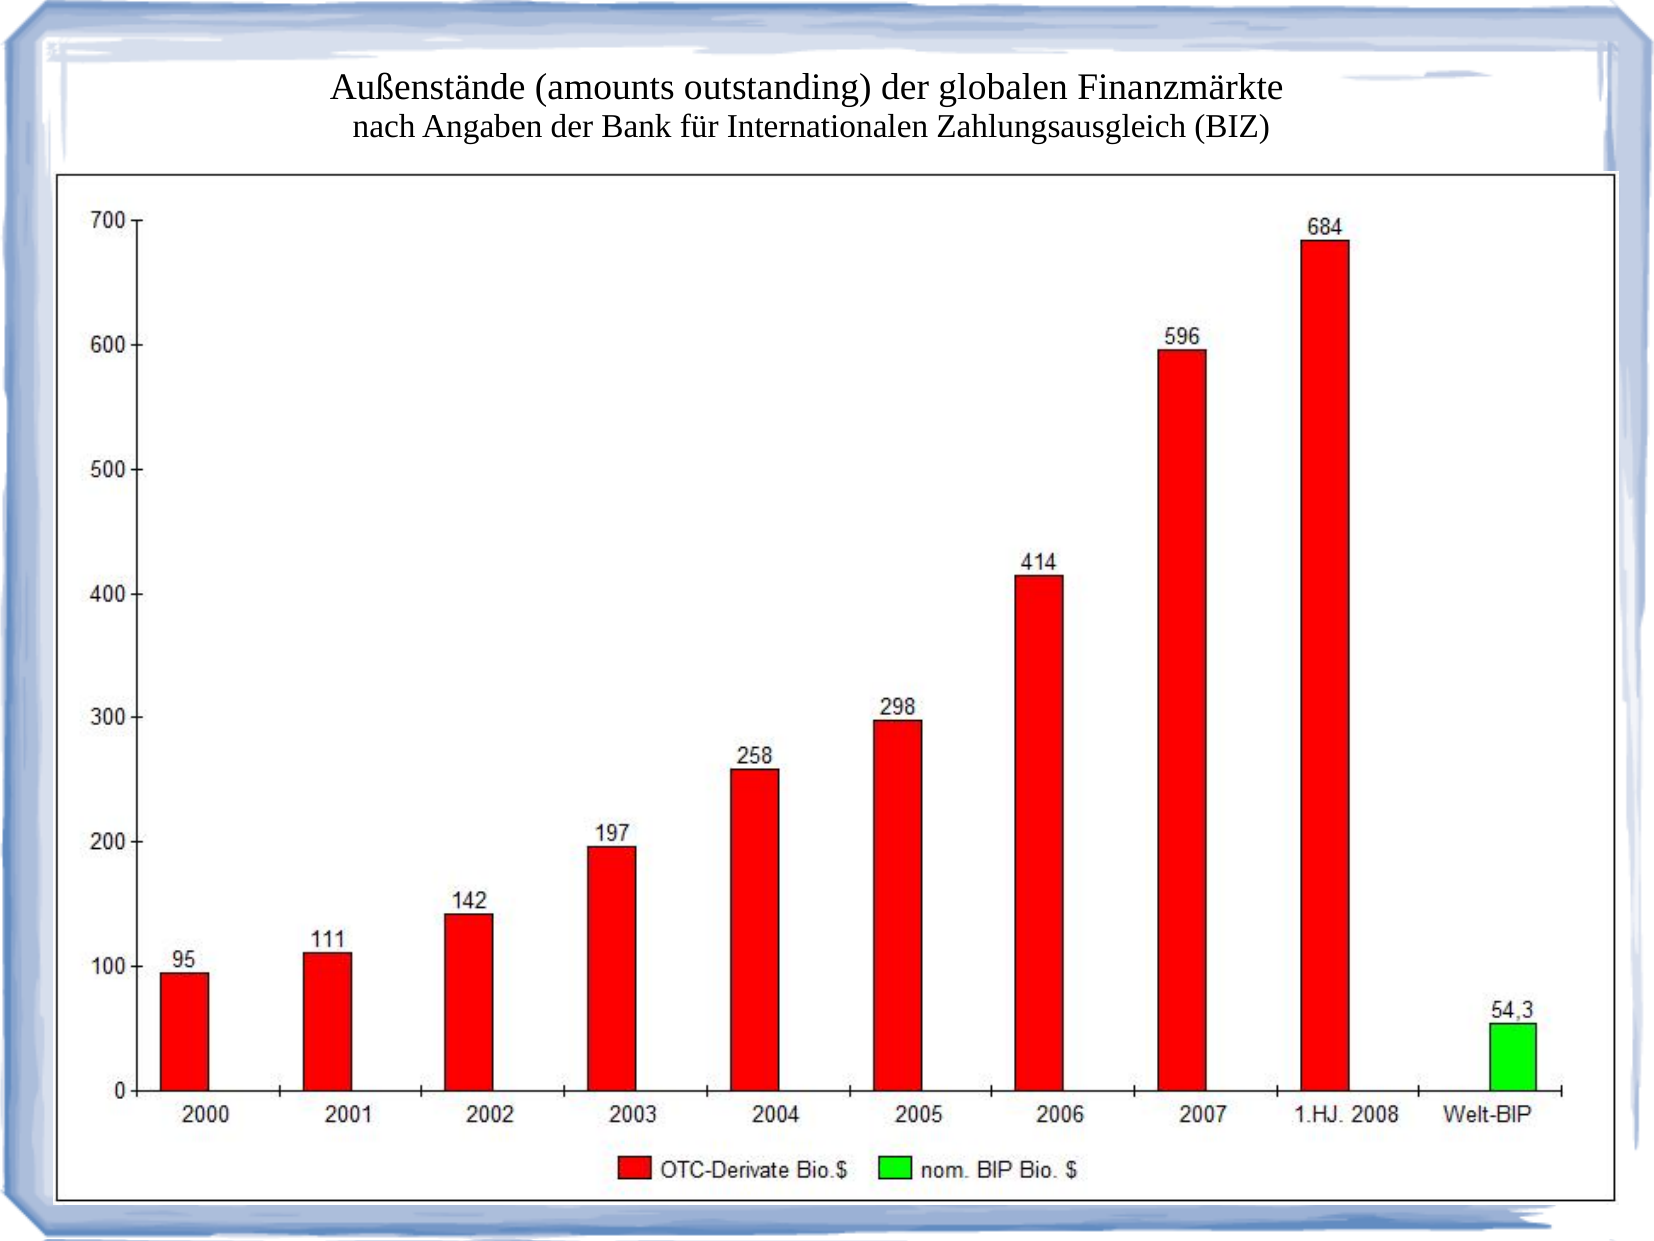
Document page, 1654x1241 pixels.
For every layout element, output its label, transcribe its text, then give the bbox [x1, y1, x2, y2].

picture [0, 0, 1654, 1241]
text_box Außenstände (amounts outstanding) der globalen Finanzmärkte nach Angaben der Bank für Internationalen Zahlungsausgleich (BIZ) [315, 59, 1335, 153]
